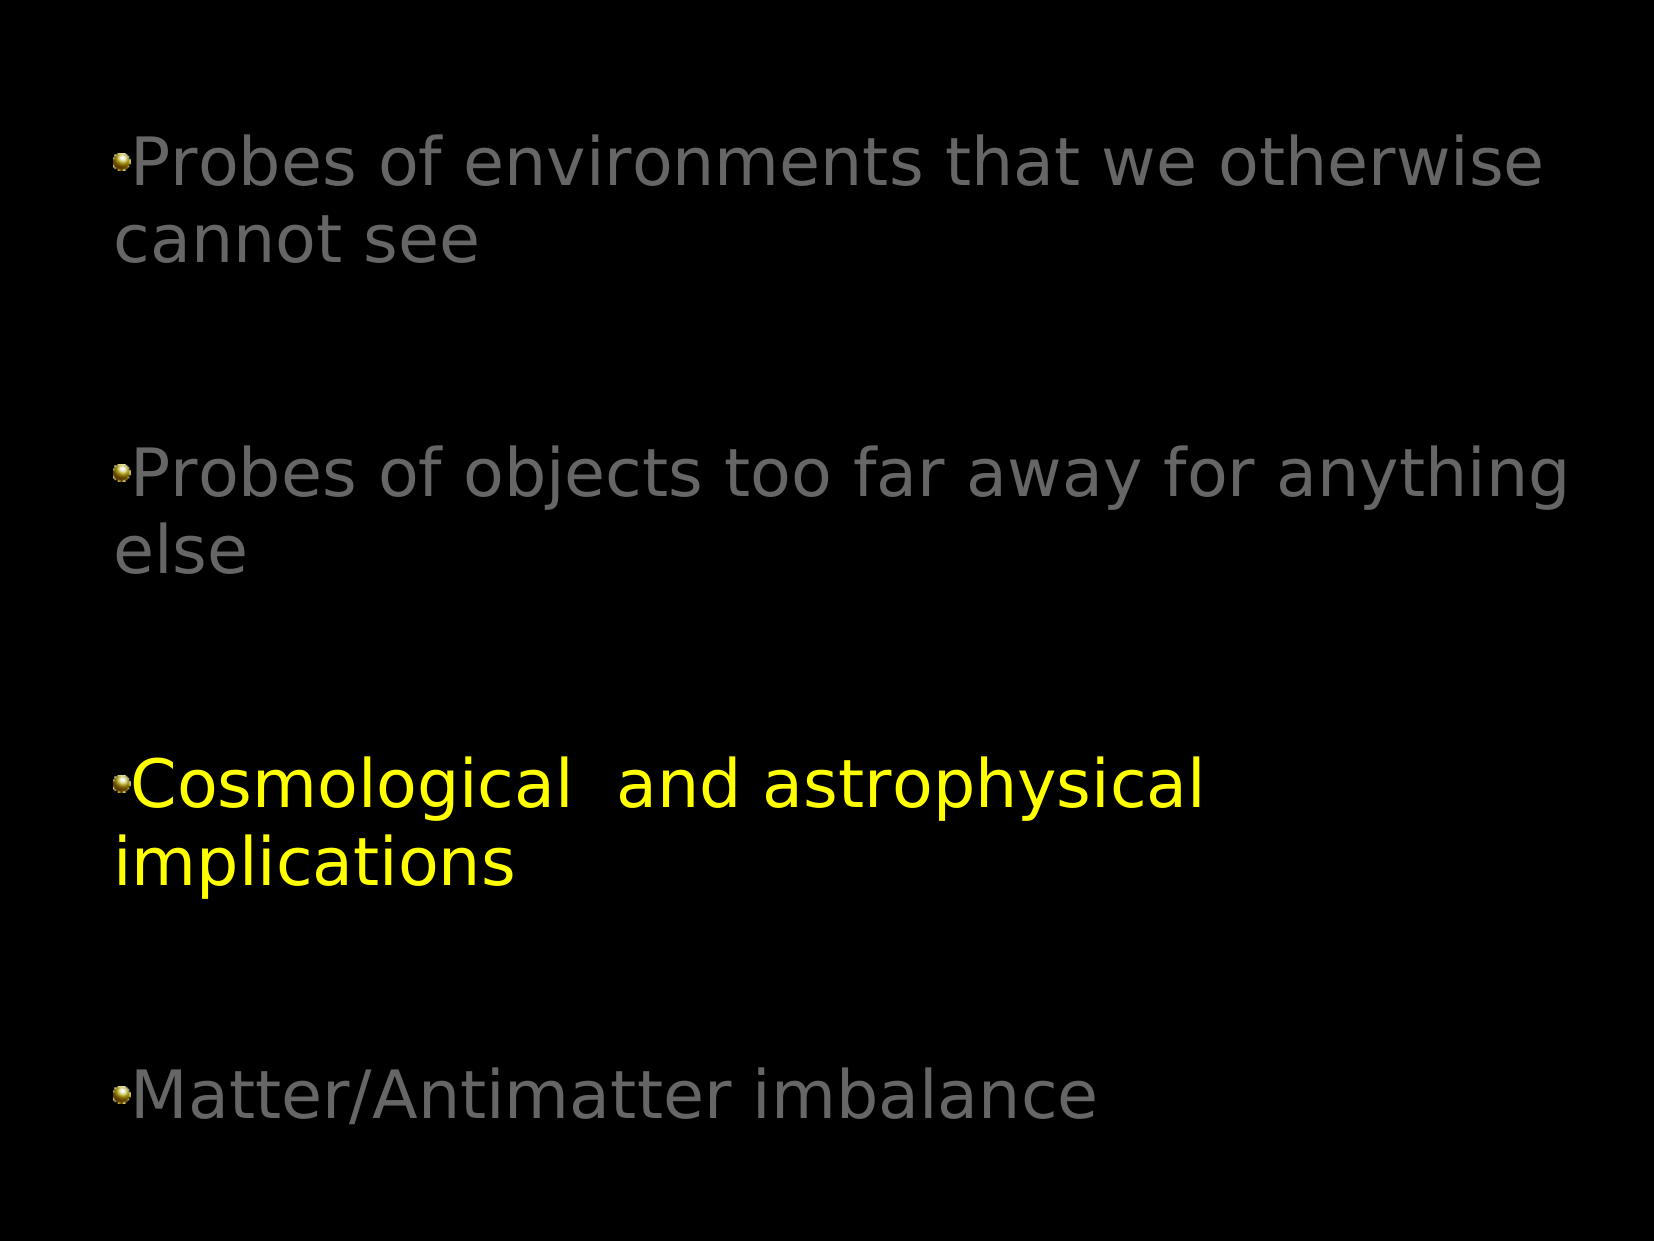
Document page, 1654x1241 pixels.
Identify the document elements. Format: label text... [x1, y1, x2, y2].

text_box Probes of environments that we otherwise cannot see Probes of objects too far away for anything else Cosmological and astrophysical implications Matter/Antimatter imbalance [98, 115, 1587, 1142]
